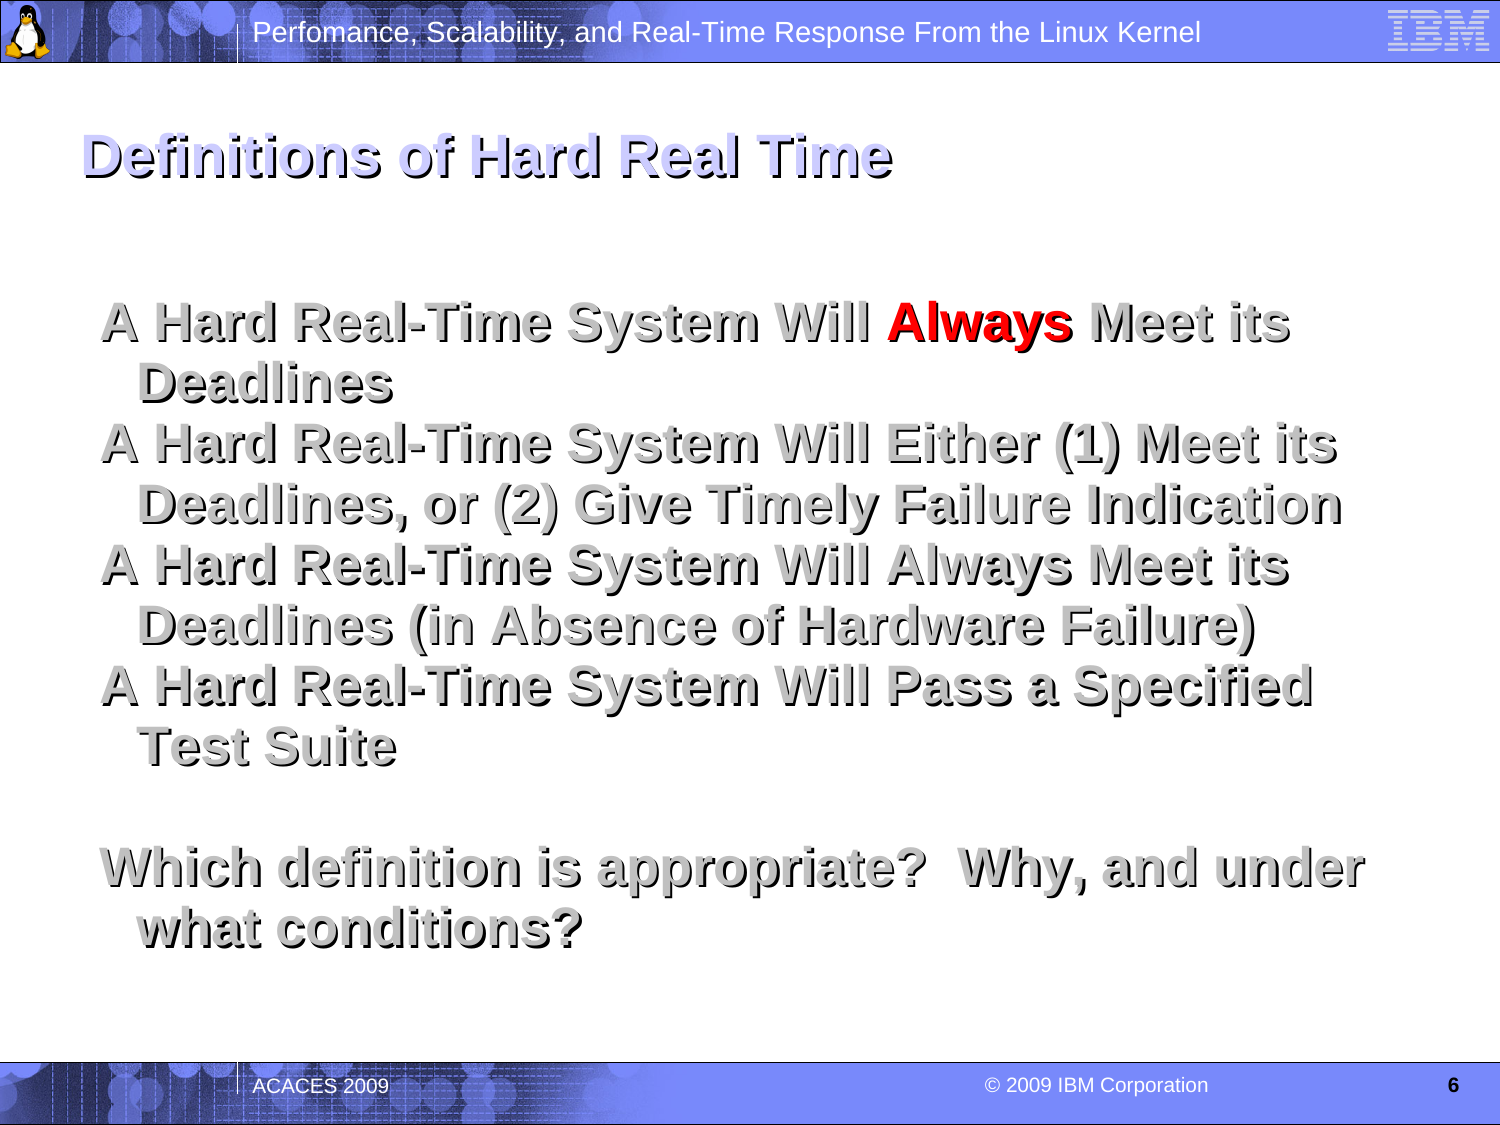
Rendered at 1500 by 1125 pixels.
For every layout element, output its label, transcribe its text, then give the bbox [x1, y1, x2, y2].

title Definitions of Hard Real Time [79, 116, 1433, 199]
picture [0, 1063, 1500, 1124]
picture [1, 1, 1500, 62]
list A Hard Real-Time System Will Always Meet its Deadlines A Hard Real-Time System Will Either (1) Meet its Deadlines, or (2) Give Timely Failure Indication A Hard Real-Time System Will Always Meet its Deadlines (in Absence of Hardware Failure) A Hard Real-Time System Will Pass a Specified Test Suite Which definition is appropriate? Why, and under what conditions? [99, 291, 1389, 1022]
